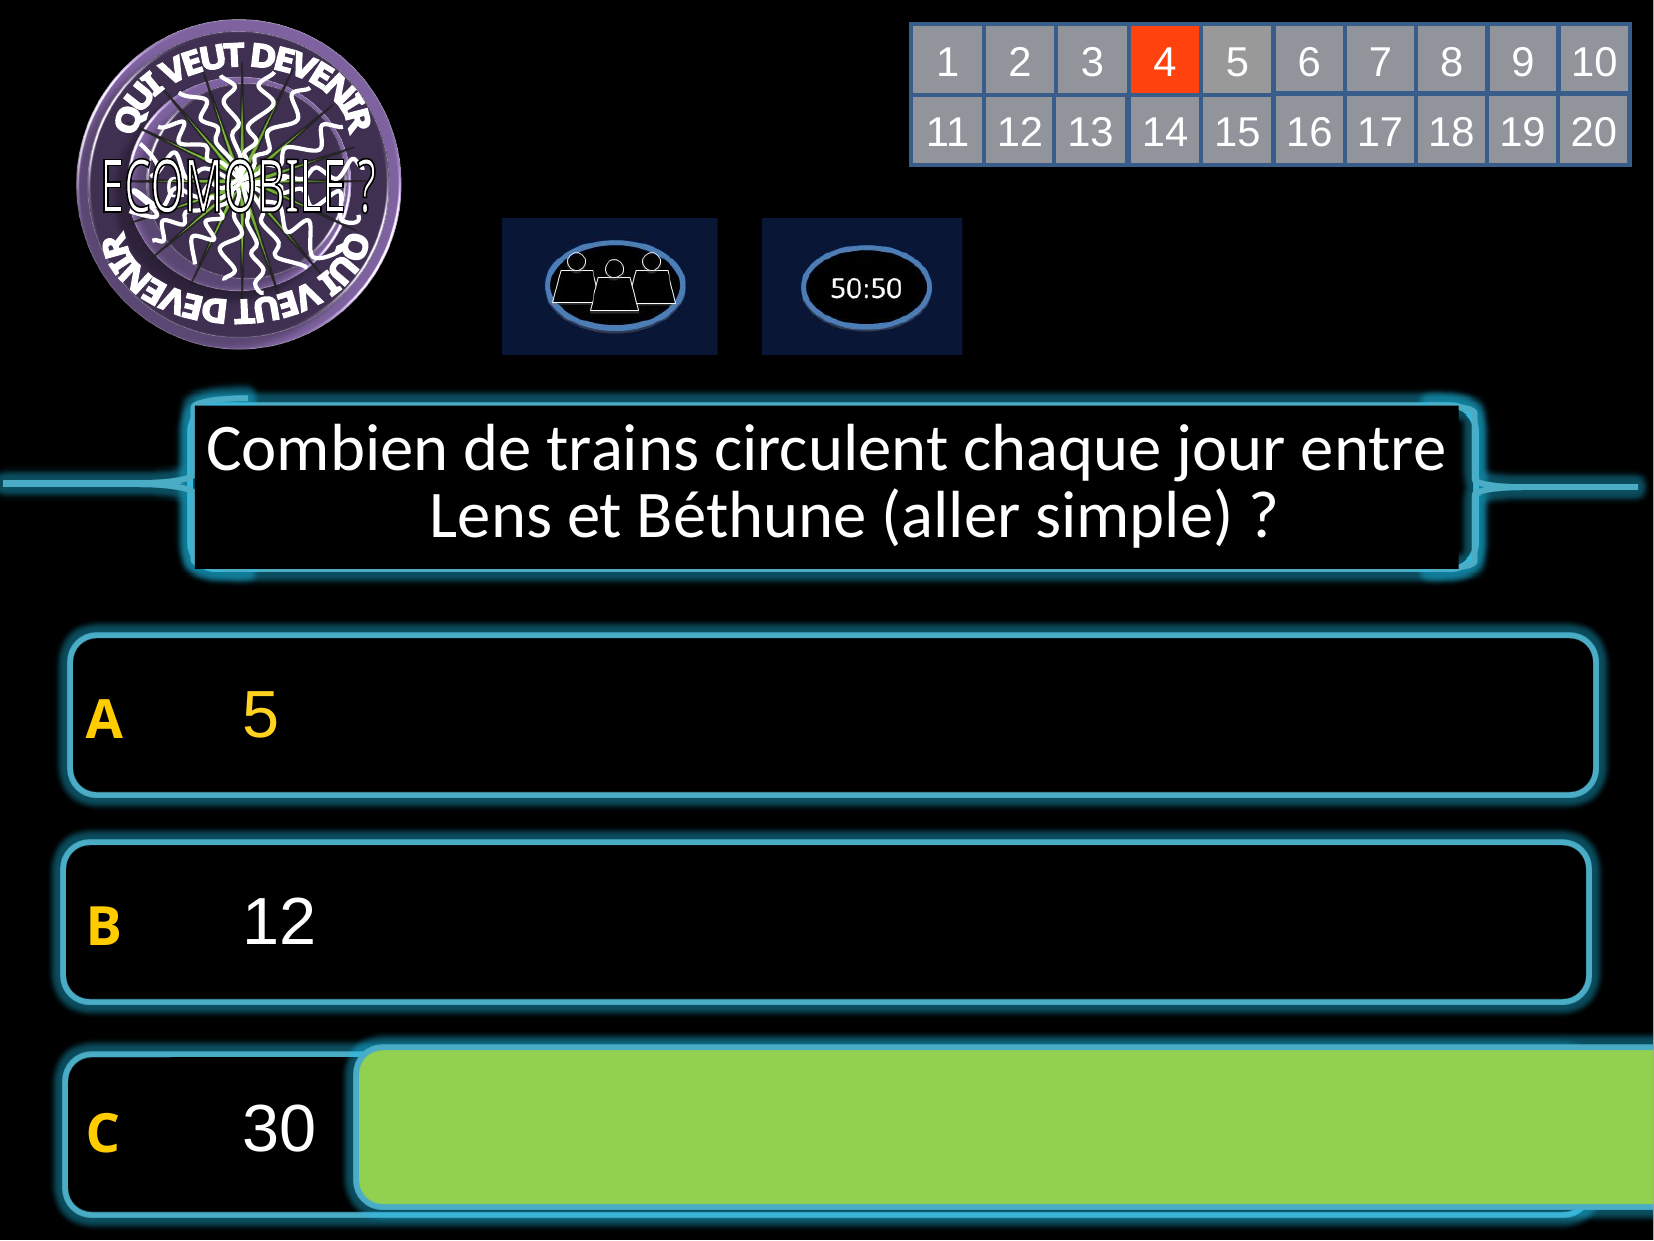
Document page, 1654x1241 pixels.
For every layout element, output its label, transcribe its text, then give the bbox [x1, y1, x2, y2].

text_box 1 [911, 24, 983, 94]
picture [45, 1027, 1654, 1235]
text_box 7 [1344, 24, 1416, 93]
text_box 9 [1487, 24, 1558, 93]
picture [50, 615, 1616, 815]
list 30 [171, 1057, 336, 1199]
list 12 [171, 850, 1571, 993]
text_box 17 [1345, 93, 1415, 166]
text_box 18 [1415, 93, 1486, 166]
text_box 20 [1558, 93, 1630, 166]
text_box 13 [1054, 94, 1127, 166]
text_box 3 [1056, 24, 1128, 95]
title Combien de trains circulent chaque jour entre Lens et Béthune (aller simple) ? [194, 405, 1459, 569]
text_box 14 [1128, 94, 1201, 166]
list 5 [171, 643, 1571, 786]
text_box 8 [1416, 24, 1487, 93]
text_box 15 [1201, 94, 1273, 166]
text_box 12 [983, 94, 1054, 166]
text_box 11 [911, 94, 983, 166]
text_box 5 [1201, 24, 1273, 94]
picture [43, 822, 1609, 1022]
text_box 2 [983, 24, 1056, 94]
text_box 10 [1558, 24, 1630, 93]
text_box 6 [1273, 24, 1344, 93]
text_box 16 [1273, 93, 1345, 166]
text_box 19 [1486, 93, 1558, 166]
text_box 4 [1128, 24, 1201, 94]
picture [53, 18, 402, 370]
picture [0, 377, 1654, 591]
